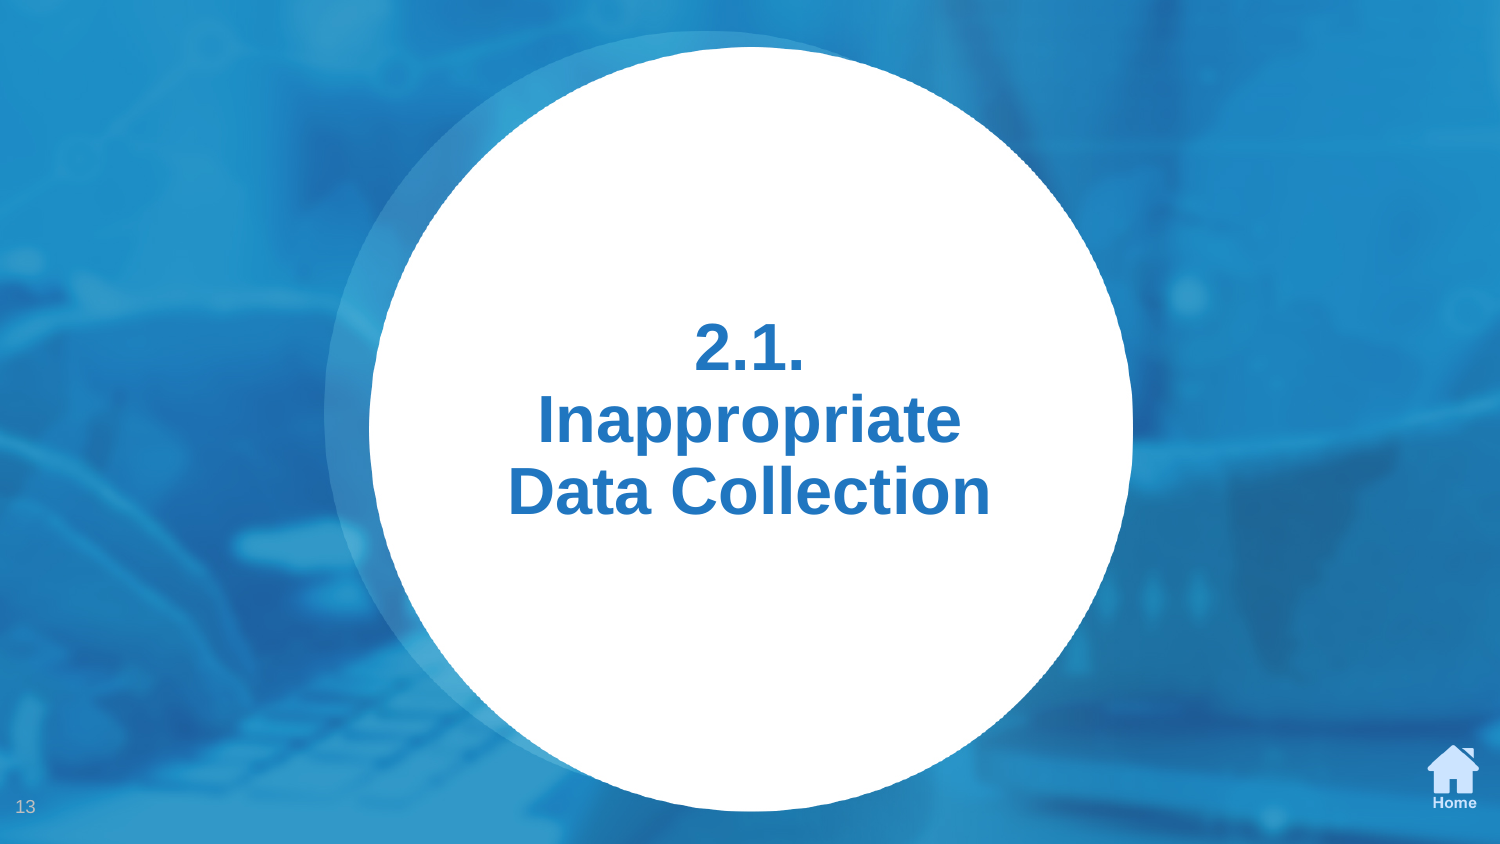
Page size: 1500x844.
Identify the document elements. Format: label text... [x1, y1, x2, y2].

title 2.1. Inappropriate Data Collection [440, 222, 1060, 619]
text_box 13 [0, 783, 338, 829]
